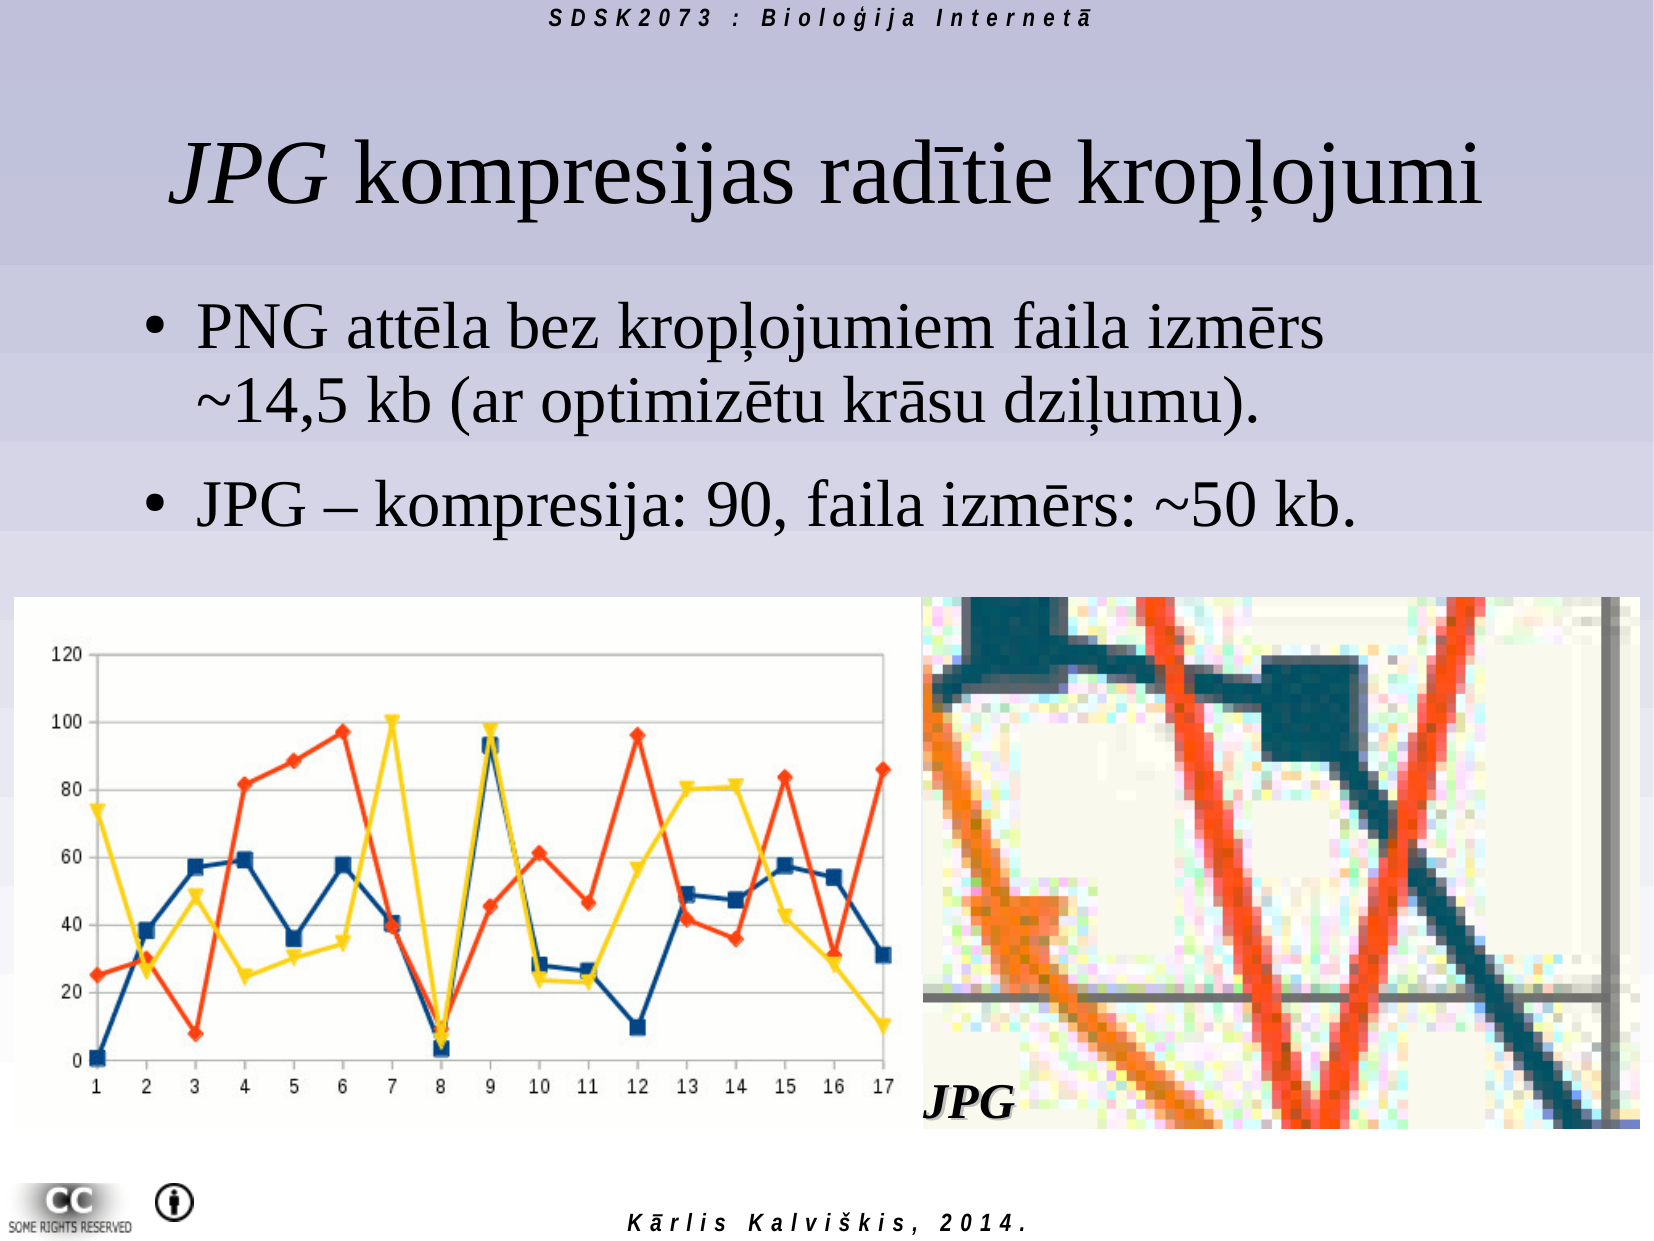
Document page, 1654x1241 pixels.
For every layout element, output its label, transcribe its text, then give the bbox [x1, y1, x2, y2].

title JPG kompresijas radītie kropļojumi [29, 49, 1625, 296]
list PNG attēla bez kropļojumiem faila izmērs ~14,5 kb (ar optimizētu krāsu dziļumu). JPG – kompresija: 90, faila izmērs: ~50 kb. [125, 289, 1529, 1113]
picture [0, 0, 1654, 1241]
